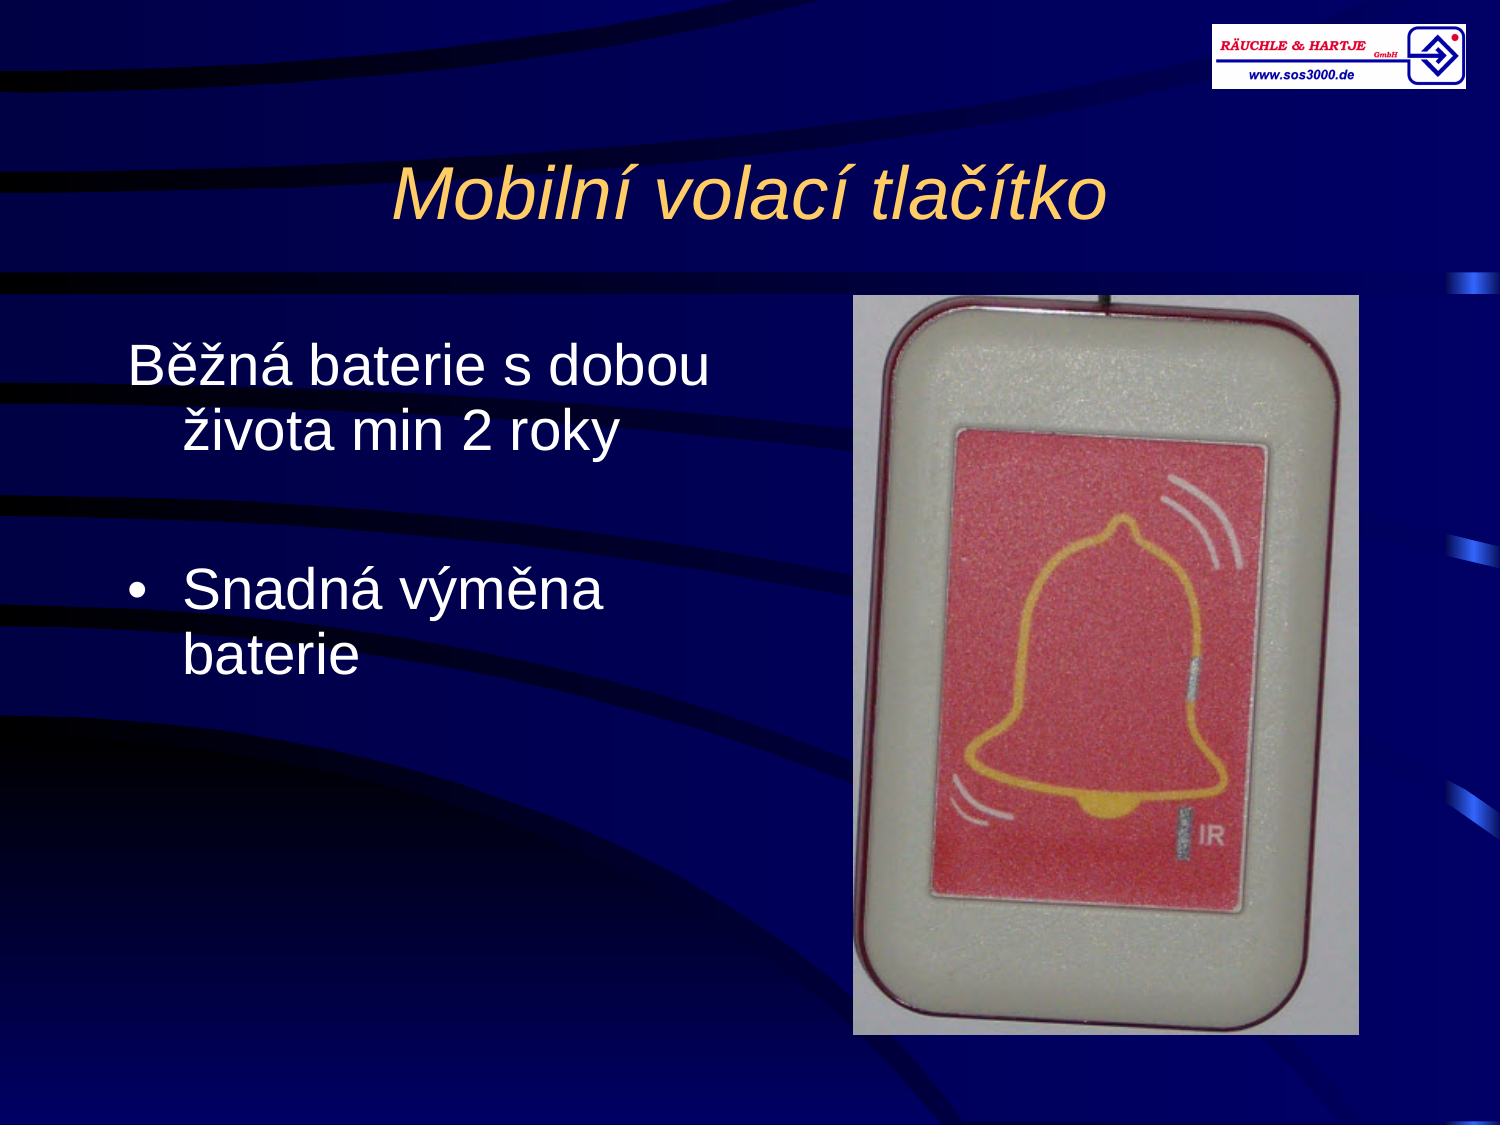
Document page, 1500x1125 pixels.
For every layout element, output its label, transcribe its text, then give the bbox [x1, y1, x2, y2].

list Běžná baterie s dobou života min 2 roky Snadná výměna baterie [112, 324, 738, 1076]
picture [853, 295, 1359, 1035]
picture [1212, 24, 1466, 89]
title Mobilní volací tlačítko [112, 99, 1388, 288]
